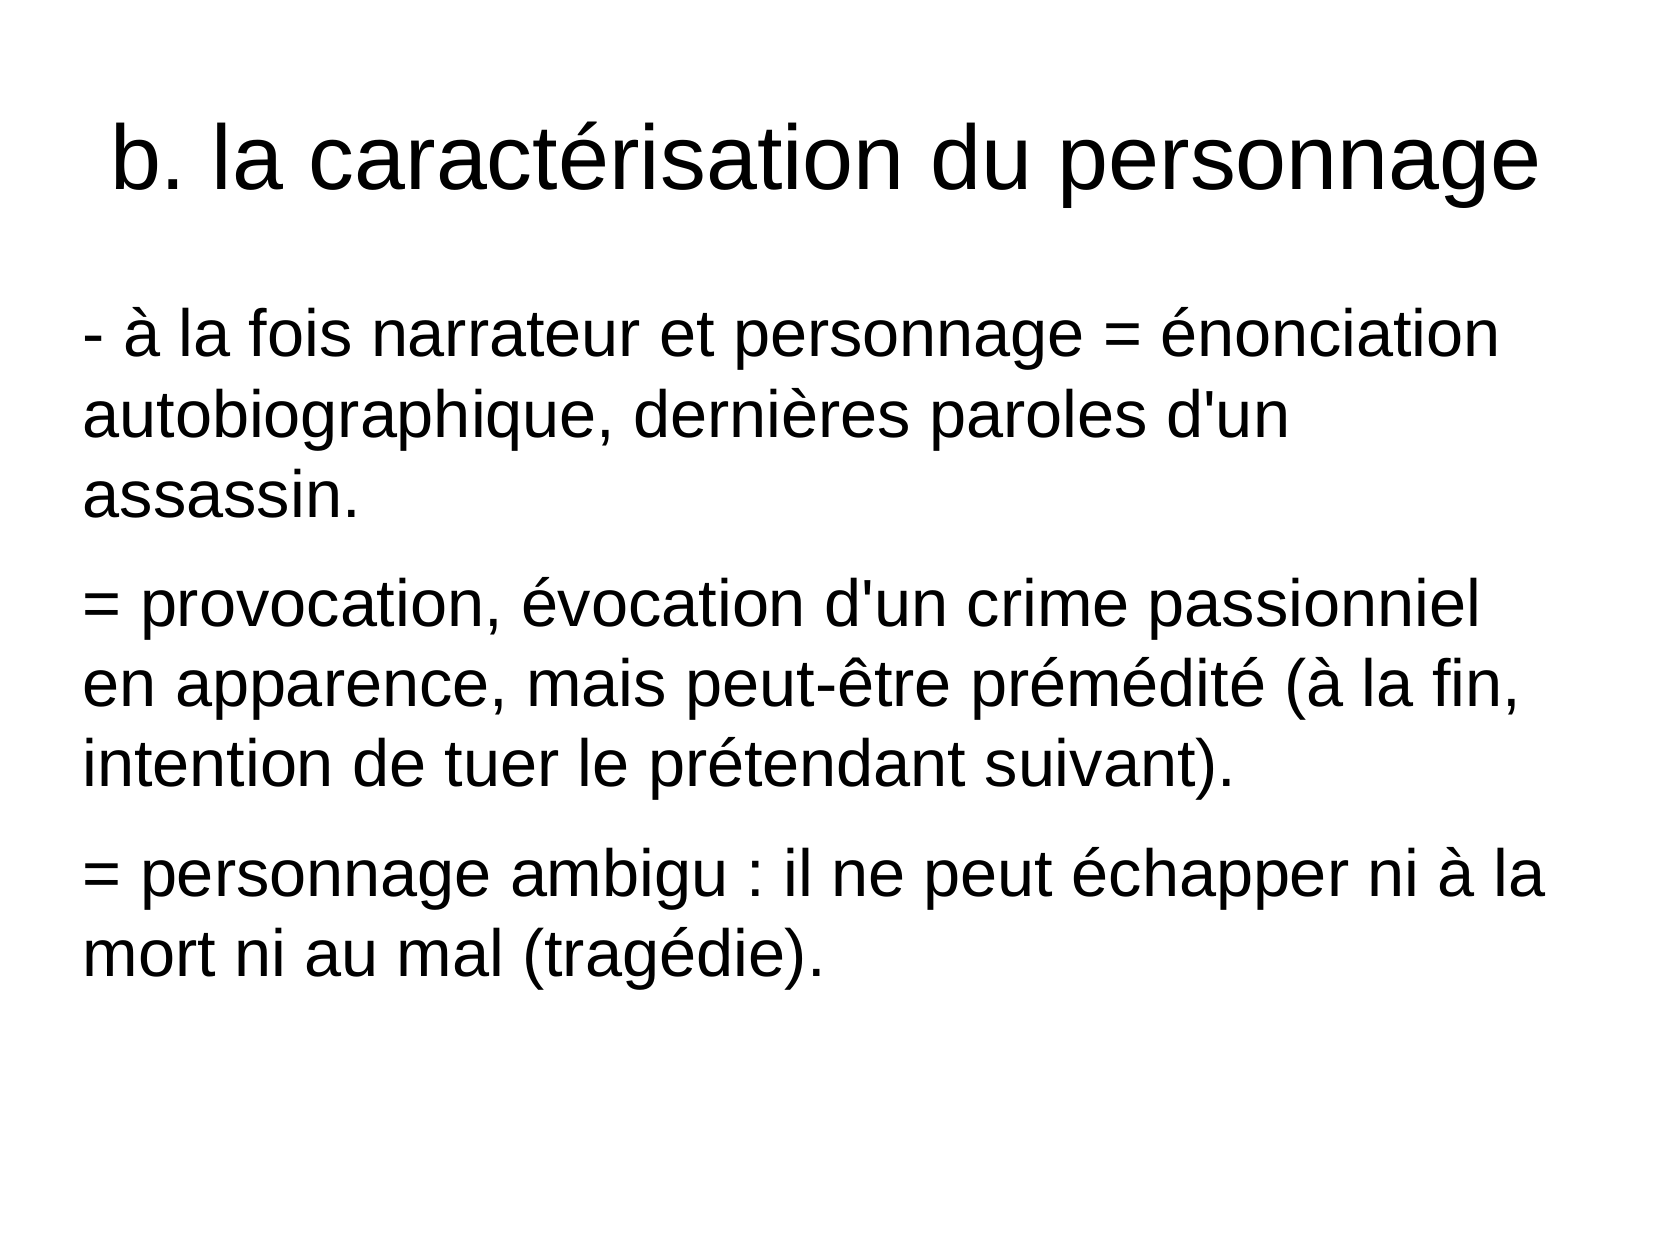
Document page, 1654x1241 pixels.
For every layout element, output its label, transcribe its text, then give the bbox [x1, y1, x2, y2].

list - à la fois narrateur et personnage = énonciation autobiographique, dernières paroles d'un assassin. = provocation, évocation d'un crime passionniel en apparence, mais peut-être prémédité (à la fin, intention de tuer le prétendant suivant). = personnage ambigu : il ne peut échapper ni à la mort ni au mal (tragédie). [82, 290, 1571, 1010]
title b. la caractérisation du personnage [82, 49, 1571, 257]
